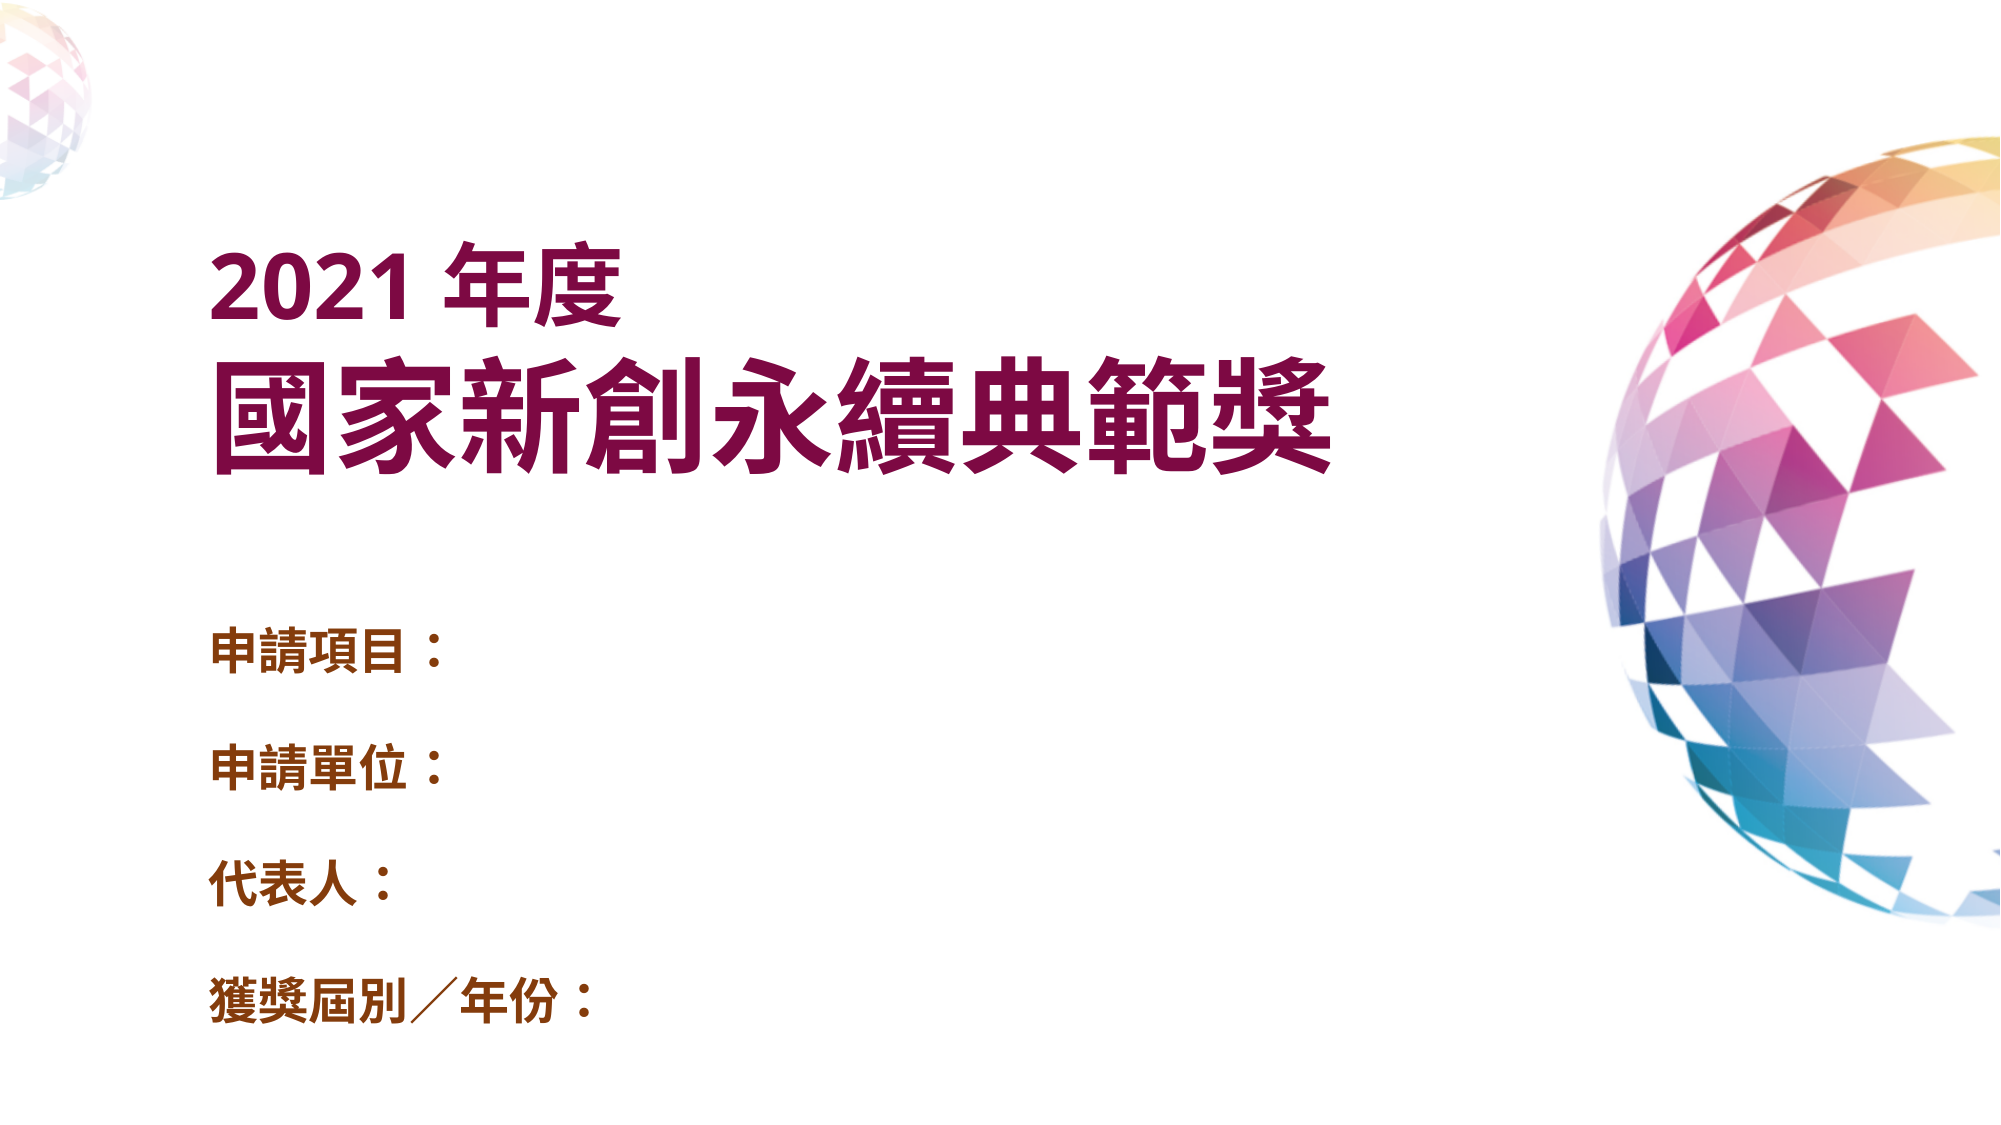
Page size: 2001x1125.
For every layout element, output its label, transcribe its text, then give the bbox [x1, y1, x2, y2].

text_box 申請項目： 申請單位： 代表人： 獲獎屆別／年份： [193, 575, 1694, 1079]
picture [0, 0, 2000, 1125]
text_box 2021年度 國家新創永續典範獎 [194, 221, 1349, 496]
